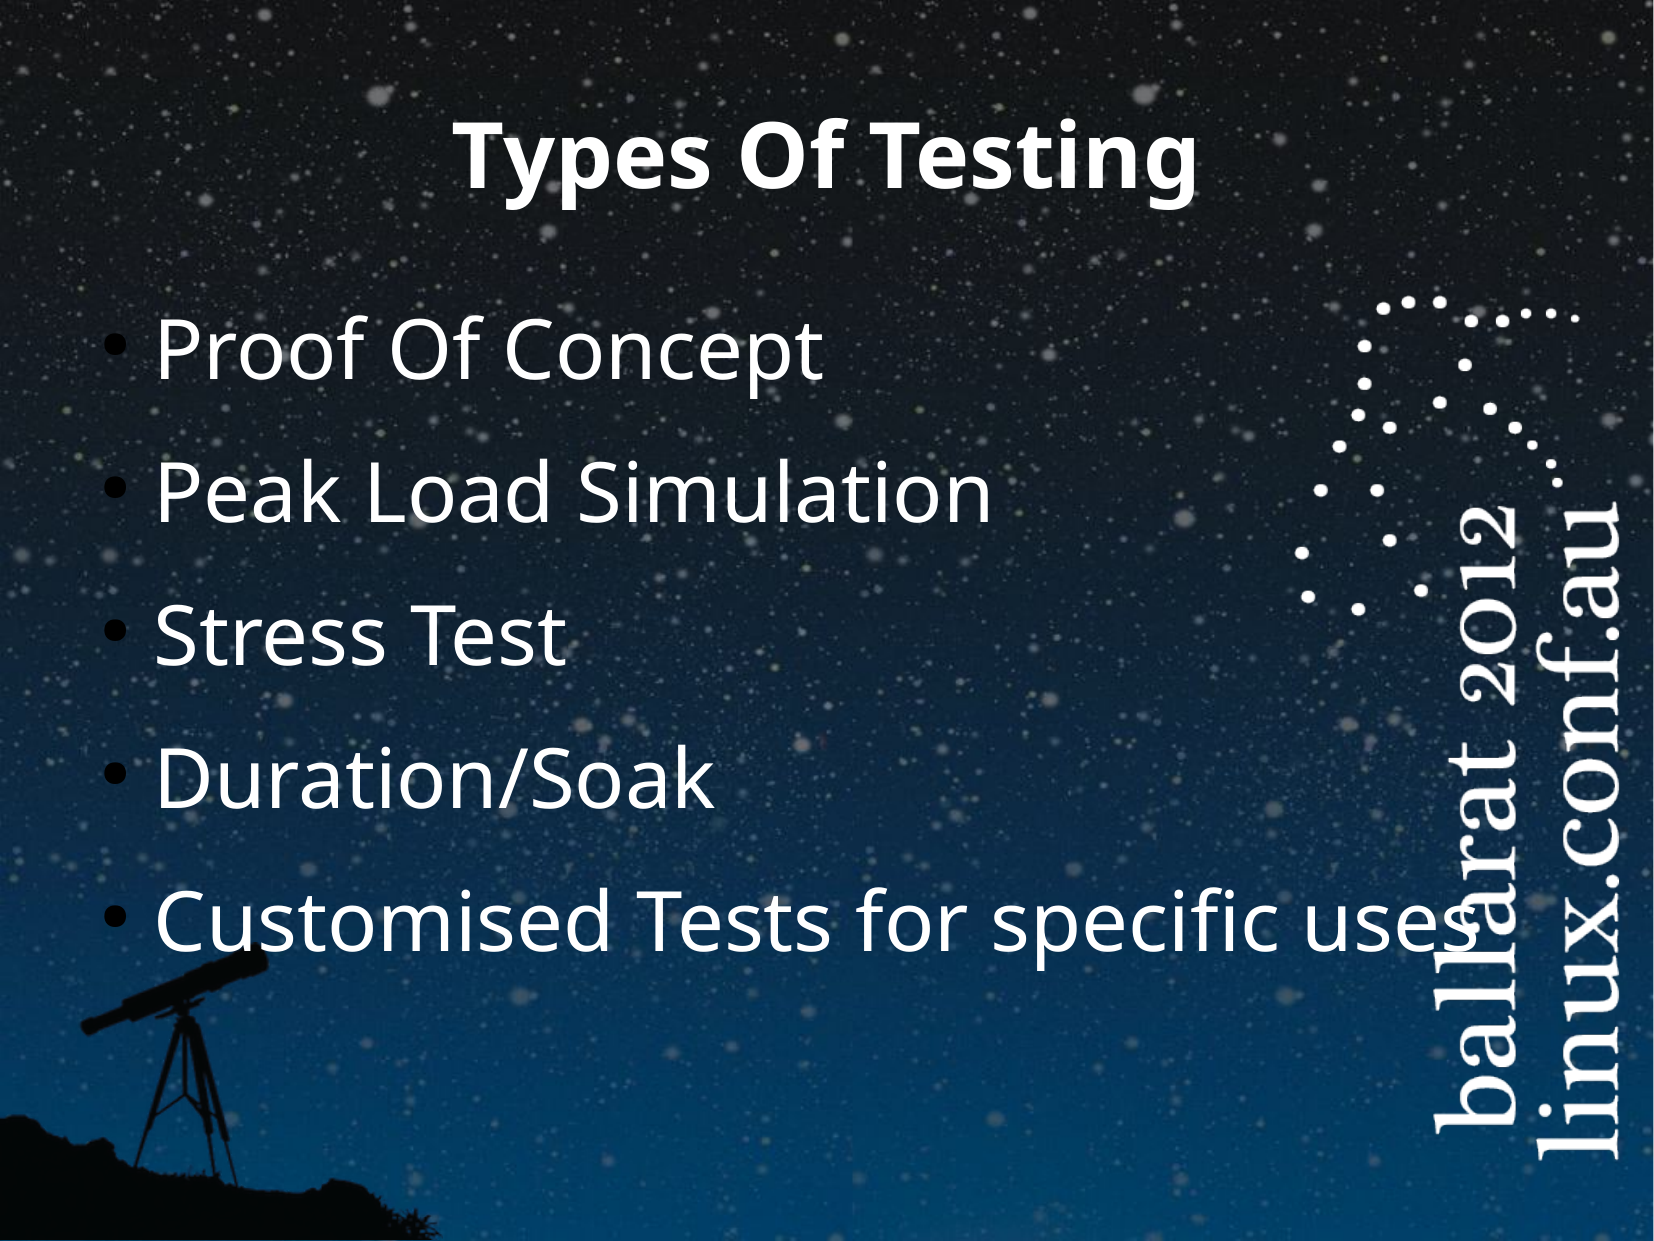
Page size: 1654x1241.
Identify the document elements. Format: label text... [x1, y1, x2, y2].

picture [0, 0, 1654, 1241]
list Proof Of Concept Peak Load Simulation Stress Test Duration/Soak Customised Tests for specific uses [82, 290, 1571, 1109]
title Types Of Testing [82, 49, 1571, 257]
